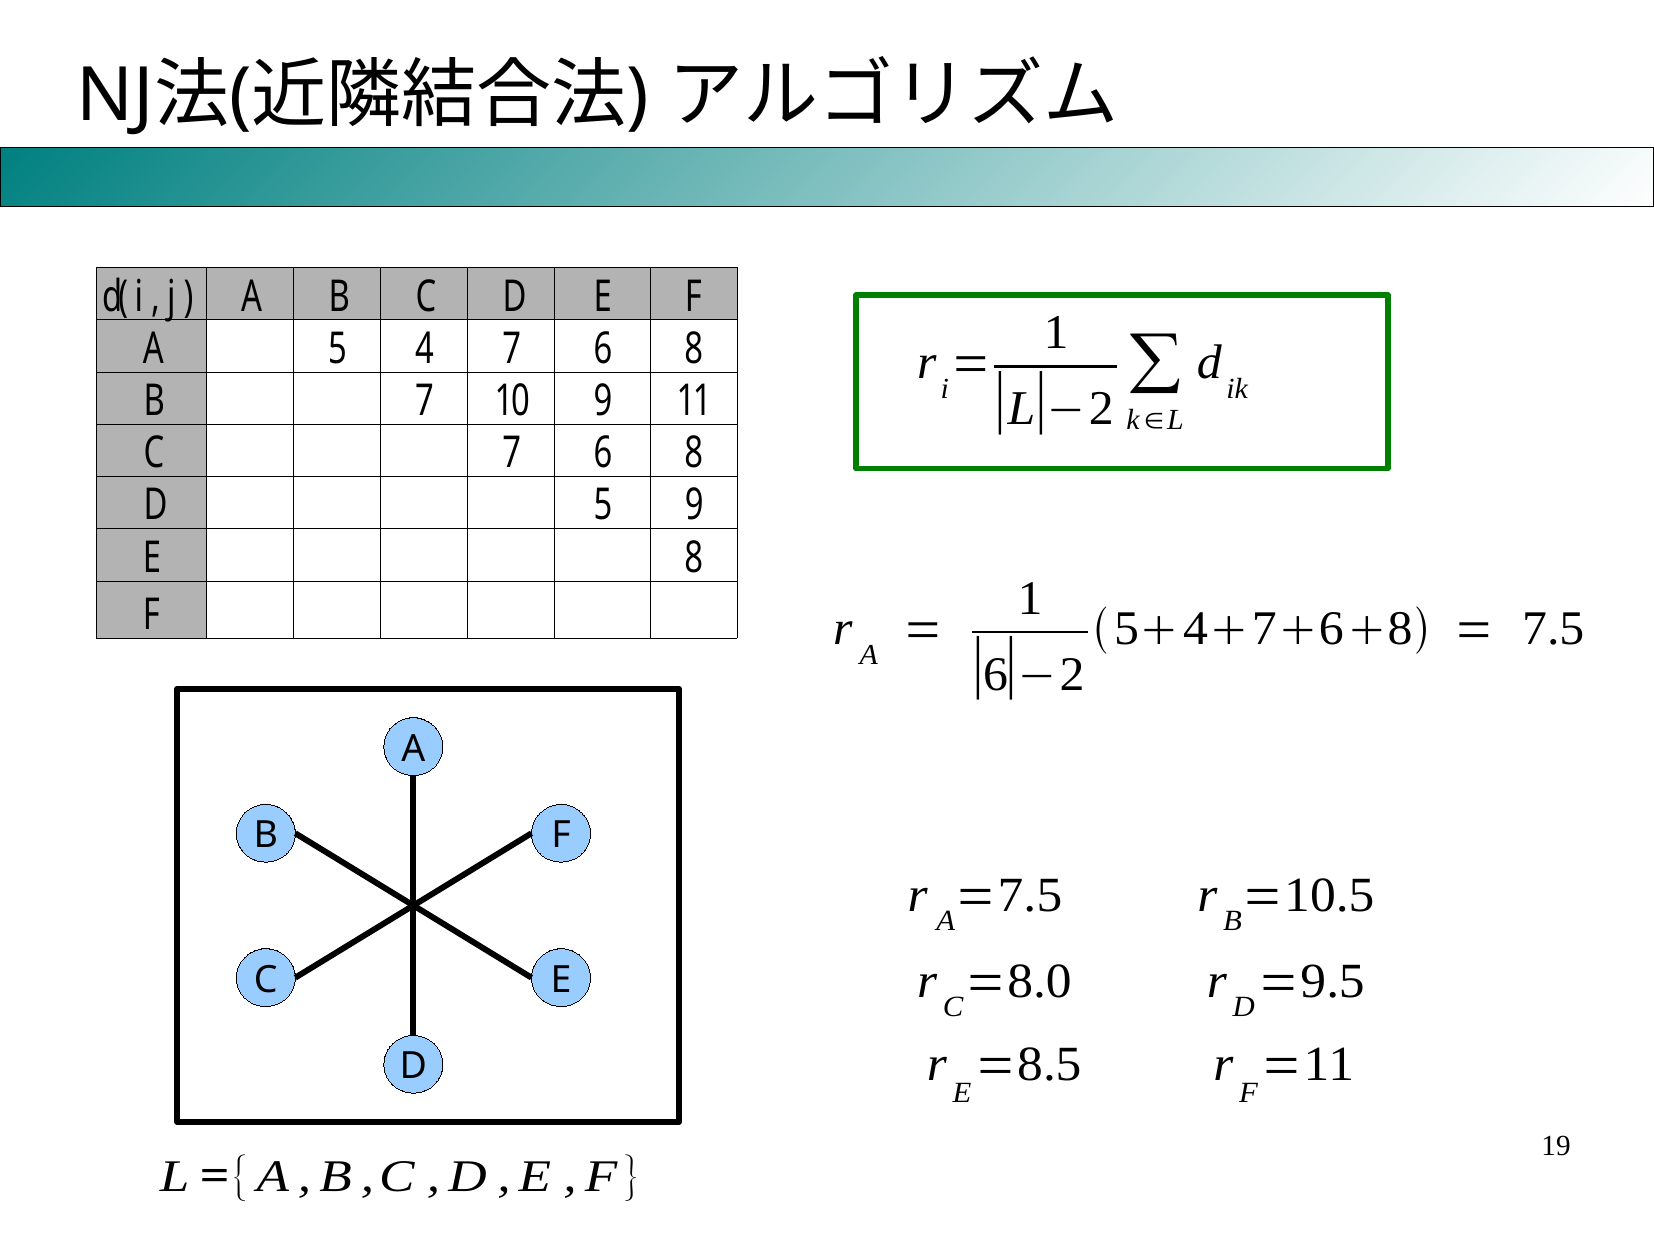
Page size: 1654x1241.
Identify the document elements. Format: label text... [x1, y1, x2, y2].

text_box E [531, 948, 591, 1007]
chart [826, 561, 1591, 704]
chart [894, 856, 1388, 1110]
title NJ法(近隣結合法) アルゴリズム [76, 29, 1565, 148]
text_box C [236, 948, 296, 1007]
text_box B [236, 804, 296, 863]
chart [910, 298, 1254, 438]
chart [95, 265, 739, 641]
text_box A [383, 717, 443, 776]
text_box F [531, 804, 591, 863]
chart [150, 1140, 650, 1241]
text_box D [383, 1035, 443, 1094]
